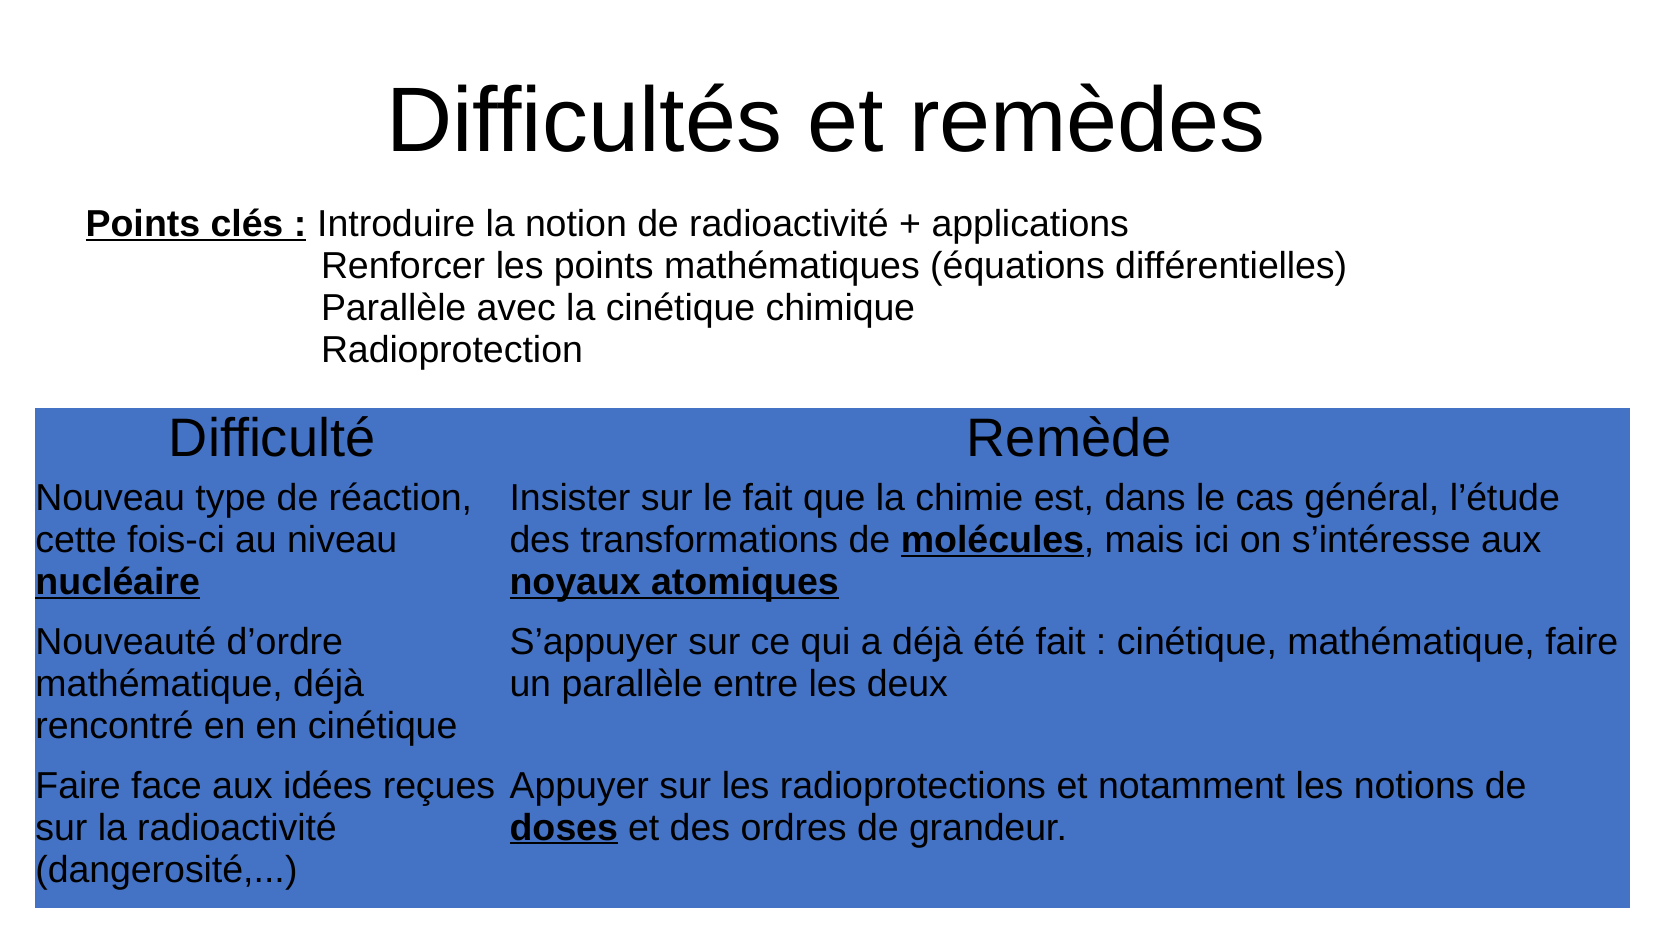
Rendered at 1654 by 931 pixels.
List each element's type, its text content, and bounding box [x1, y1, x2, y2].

table_header Difficulté [35, 408, 510, 477]
table_cell Nouveau type de réaction, cette fois-ci au niveau nucléaire [35, 477, 510, 620]
text_box Points clés : Introduire la notion de radioactivité + applications Renforcer les points mathématiques (équations différentielles) Parallèle avec la cinétique chimique Radioprotection [70, 195, 1607, 378]
table_header Remède [510, 408, 1630, 477]
table_cell Appuyer sur les radioprotections et notamment les notions de doses et des ordres de grandeur. [510, 764, 1630, 908]
table_cell Nouveauté d’ordre mathématique, déjà rencontré en en cinétique [35, 620, 510, 764]
table_cell S’appuyer sur ce qui a déjà été fait : cinétique, mathématique, faire un parallèle entre les deux [510, 620, 1630, 764]
title Difficultés et remèdes [82, 37, 1571, 193]
table_cell Faire face aux idées reçues sur la radioactivité (dangerosité,...) [35, 764, 510, 908]
table_cell Insister sur le fait que la chimie est, dans le cas général, l’étude des transformations de molécules, mais ici on s’intéresse aux noyaux atomiques [510, 477, 1630, 620]
